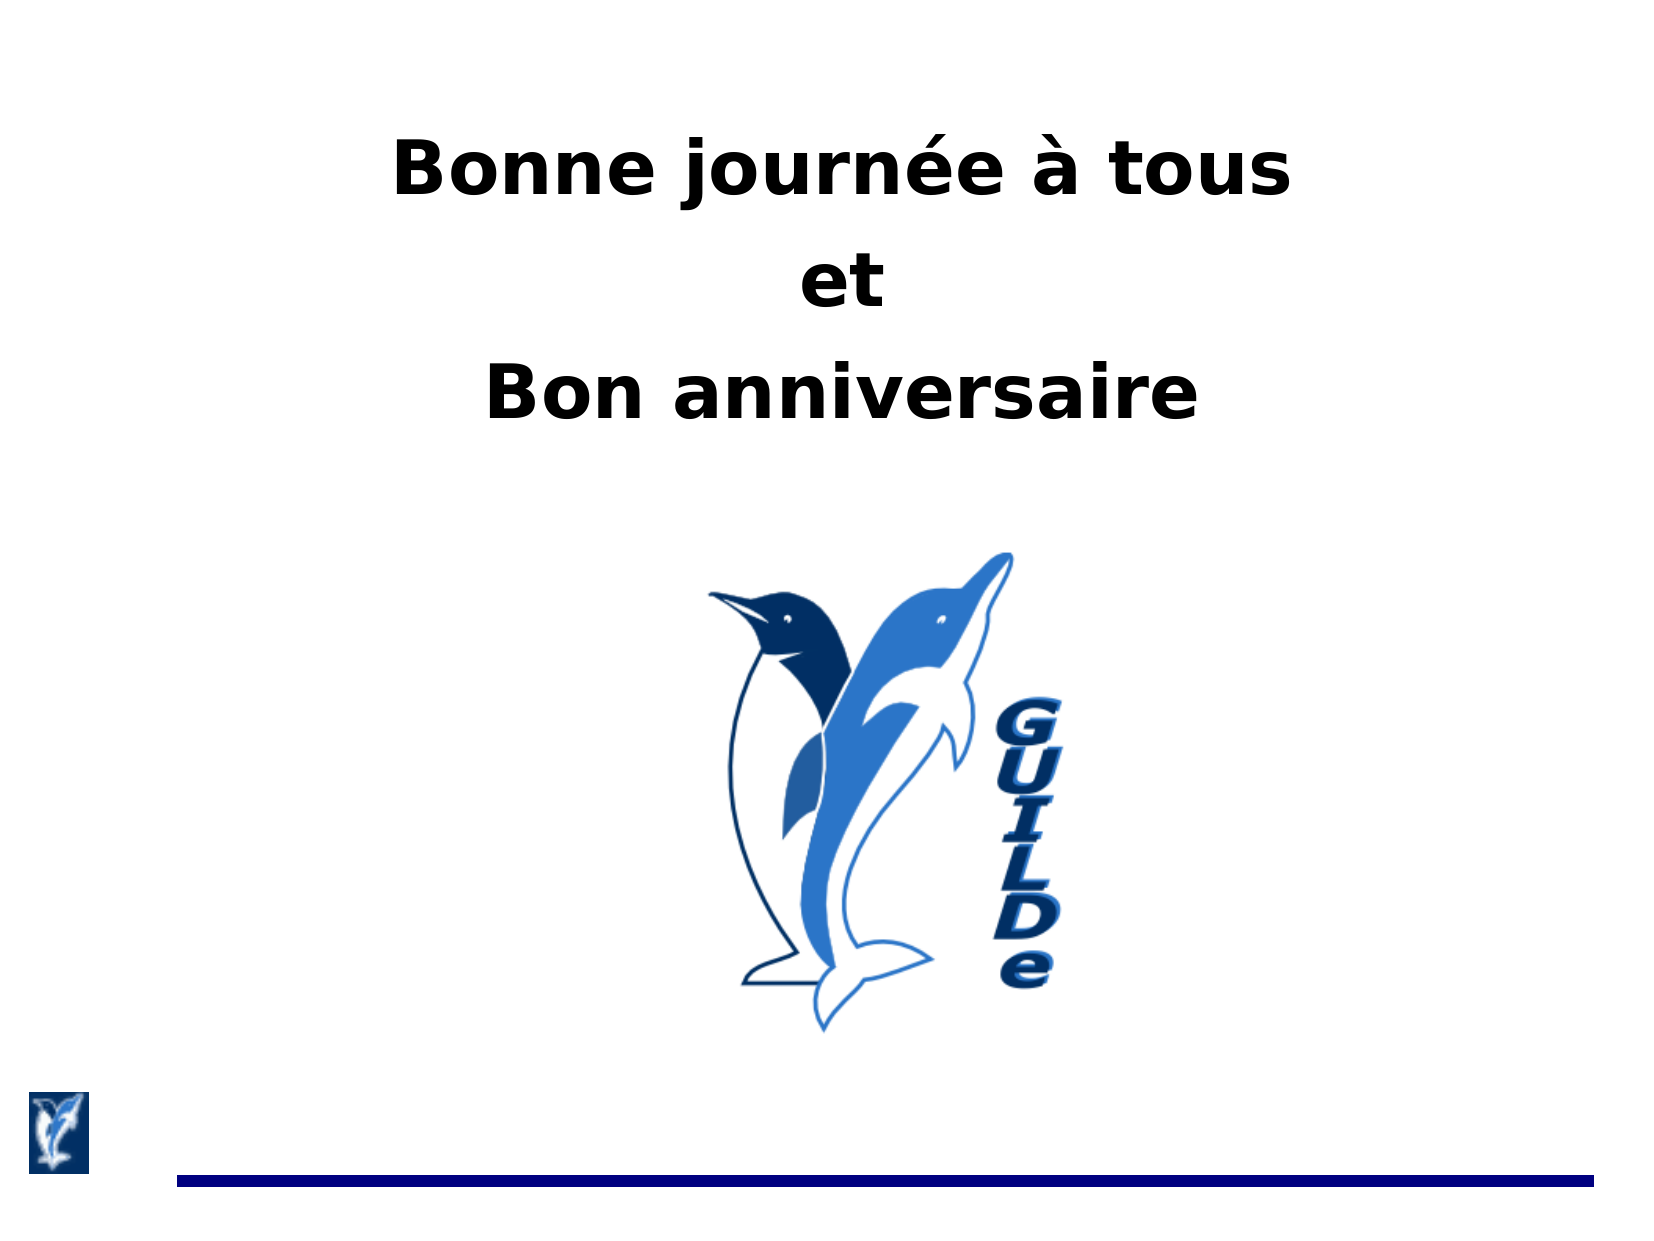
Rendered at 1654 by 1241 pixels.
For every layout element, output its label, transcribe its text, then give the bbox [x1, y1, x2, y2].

picture [651, 531, 1123, 1076]
text_box Bonne journée à tous et Bon anniversaire [60, 117, 1625, 532]
picture [29, 1092, 89, 1174]
